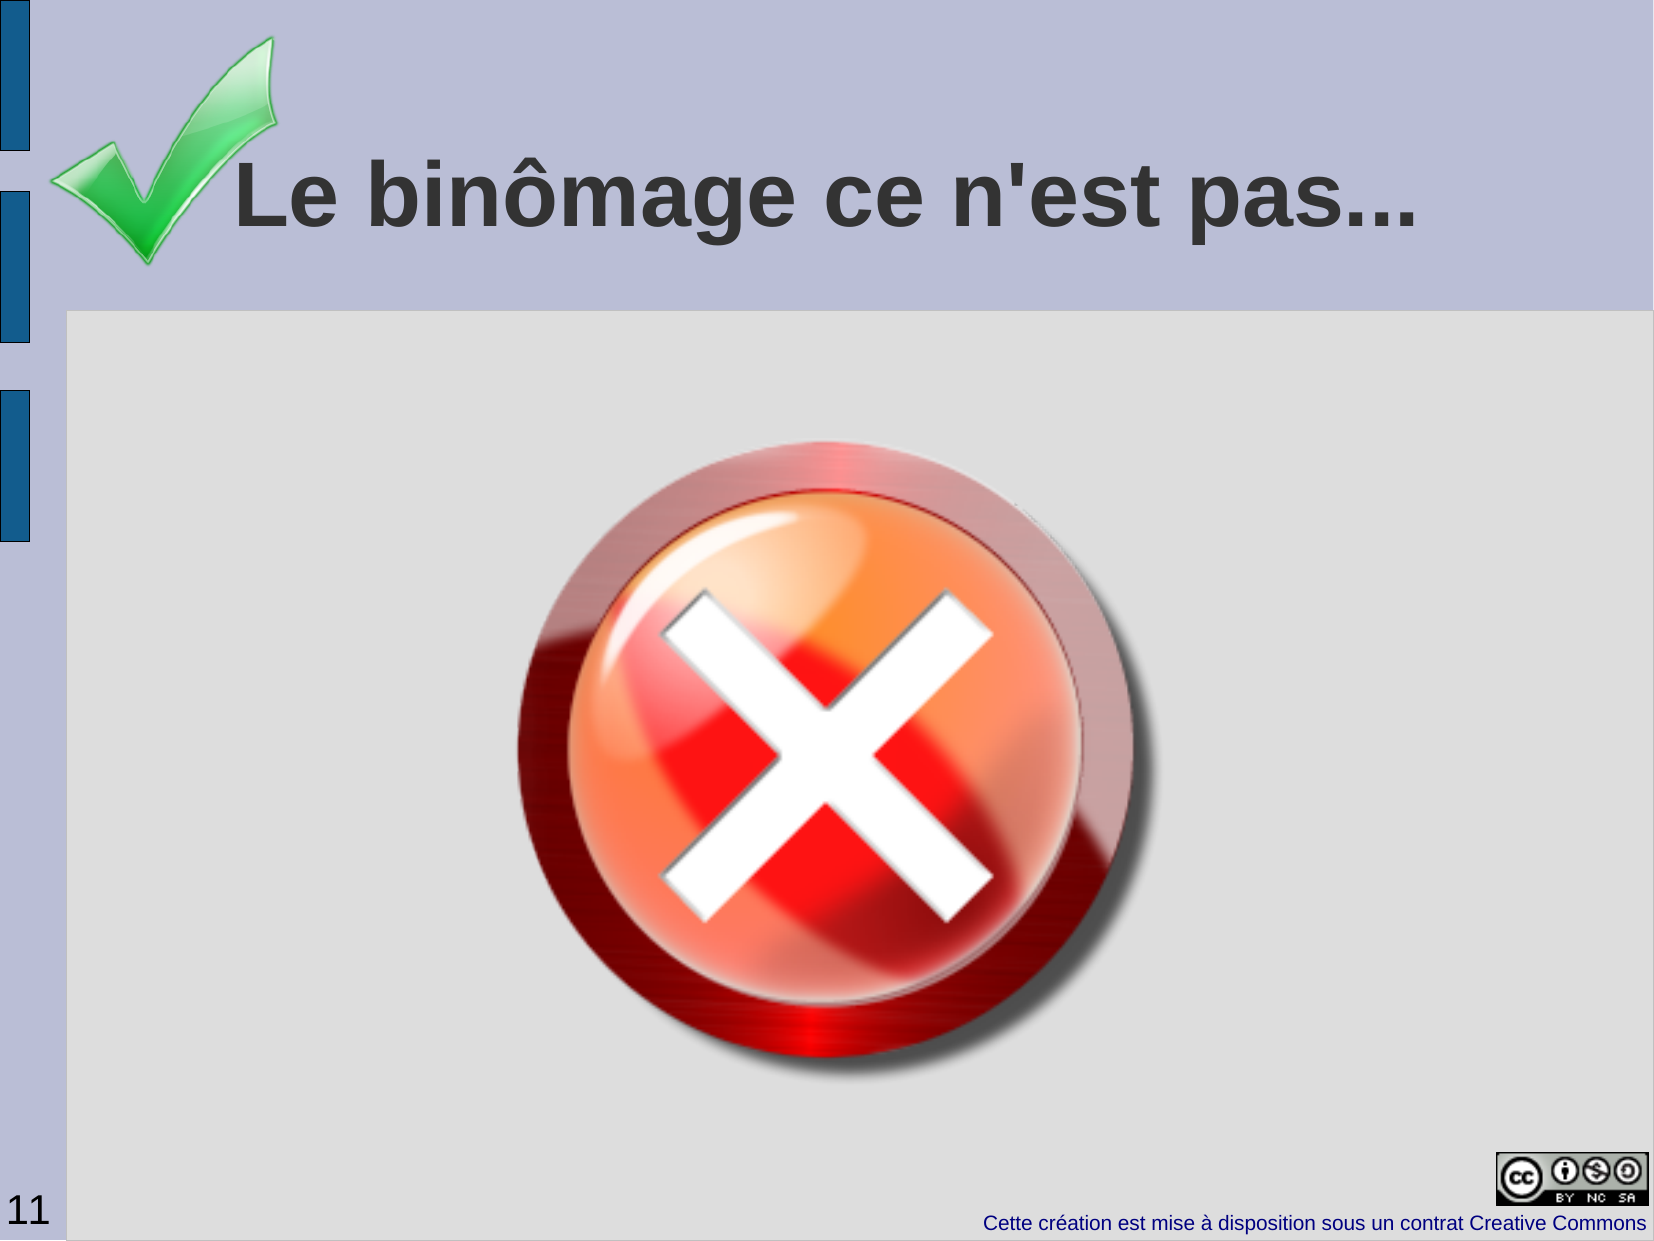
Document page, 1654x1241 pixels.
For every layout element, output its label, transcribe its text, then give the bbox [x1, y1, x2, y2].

picture [1496, 1152, 1649, 1206]
title Le binômage ce n'est pas... [121, 91, 1534, 299]
picture [41, 29, 284, 272]
picture [483, 407, 1170, 1094]
